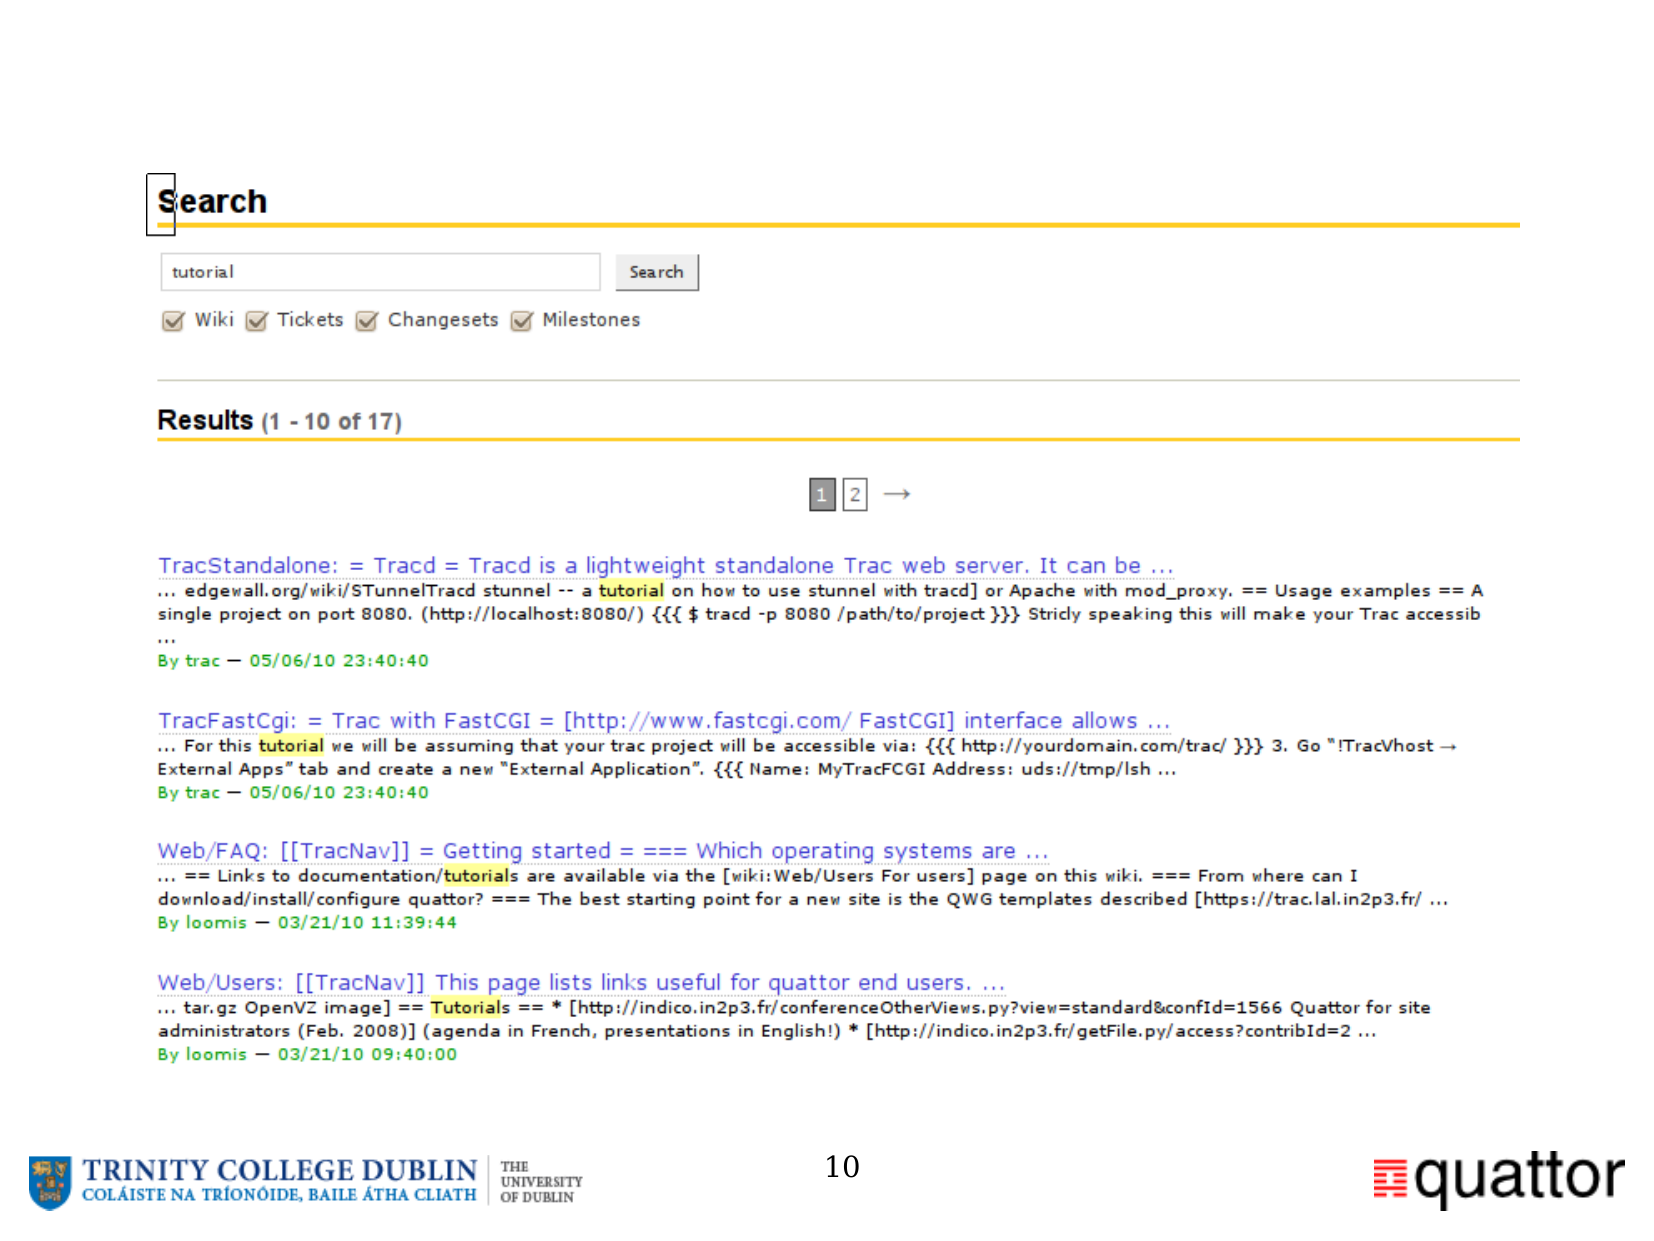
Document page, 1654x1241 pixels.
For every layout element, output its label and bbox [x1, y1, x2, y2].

picture [146, 173, 1520, 1077]
picture [29, 1155, 588, 1211]
picture [1374, 1151, 1625, 1211]
